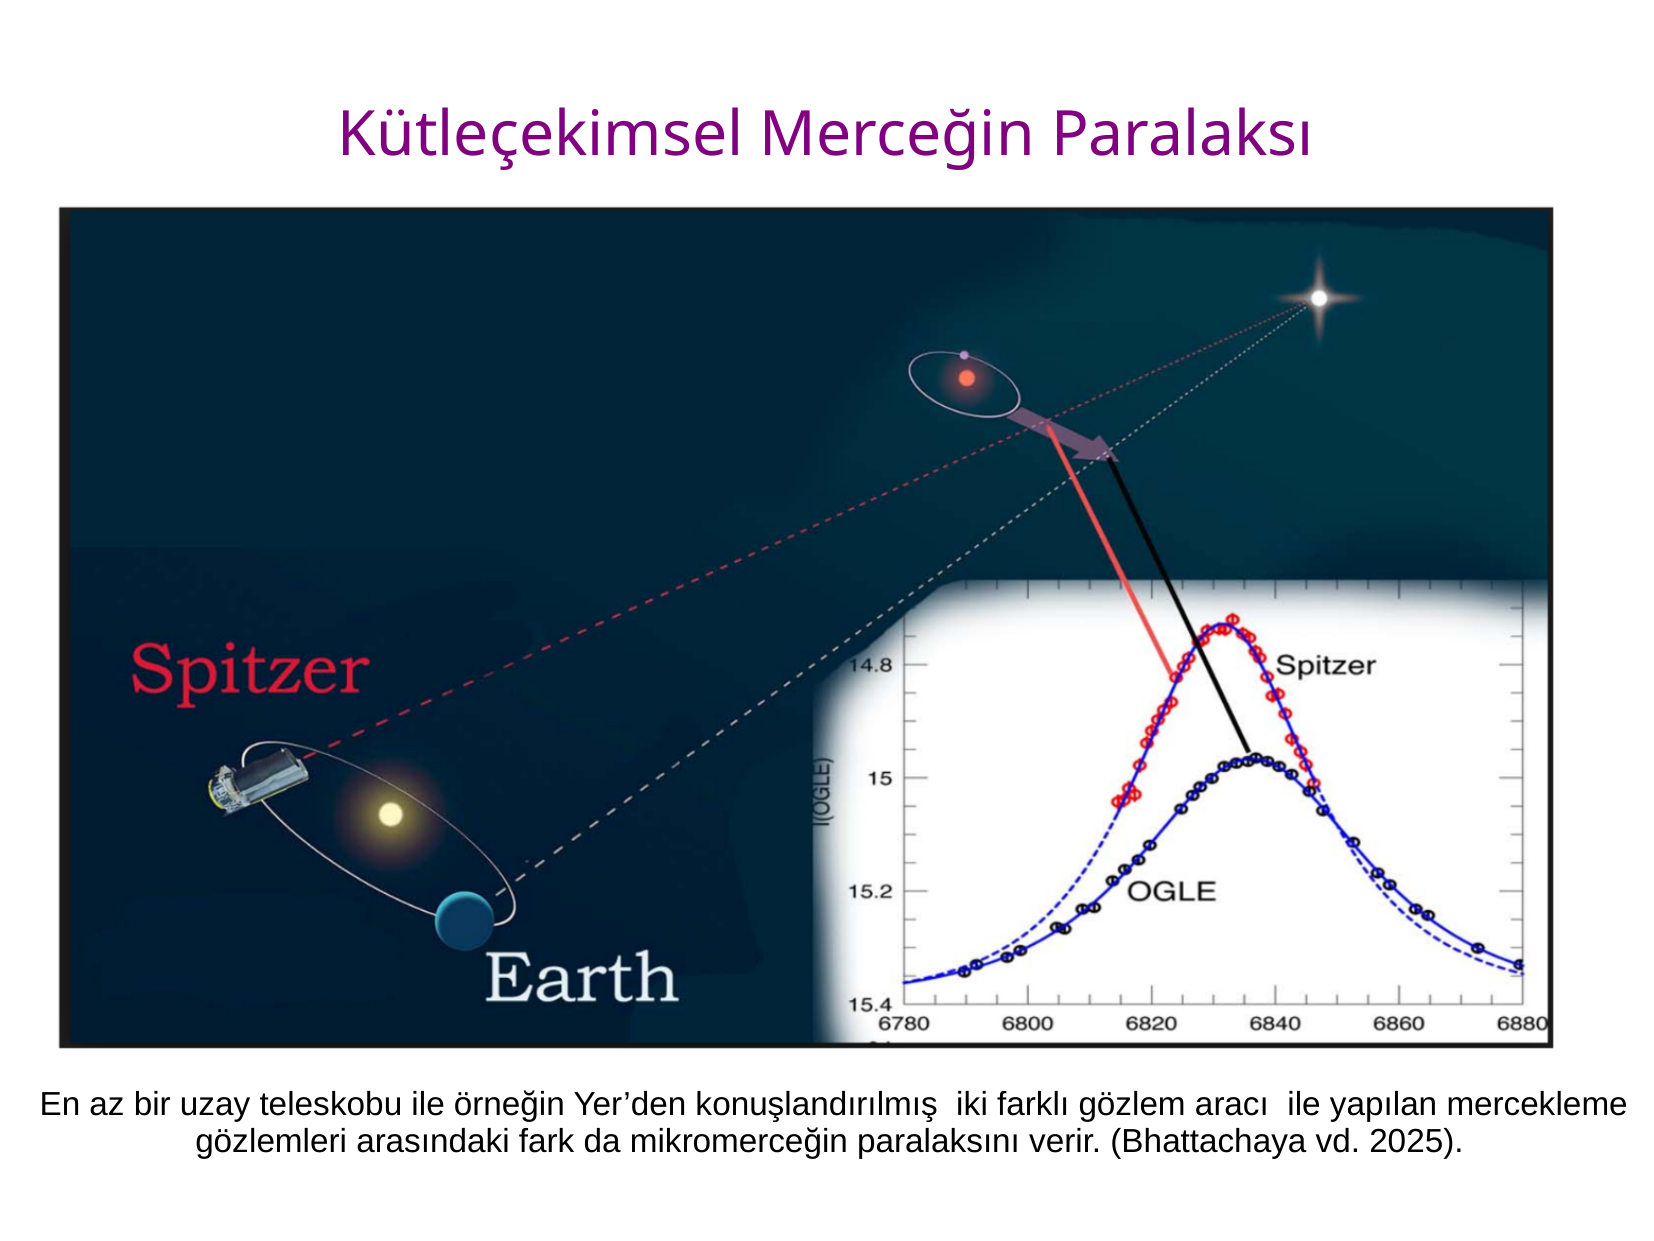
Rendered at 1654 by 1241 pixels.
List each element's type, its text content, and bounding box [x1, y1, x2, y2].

text_box En az bir uzay teleskobu ile örneğin Yer’den konuşlandırılmış iki farklı gözlem aracı ile yapılan mercekleme gözlemleri arasındaki fark da mikromerceğin paralaksını verir. (Bhattachaya vd. 2025). [23, 1078, 1647, 1178]
picture [50, 197, 1571, 1067]
title Kütleçekimsel Merceğin Paralaksı [82, 64, 1571, 197]
